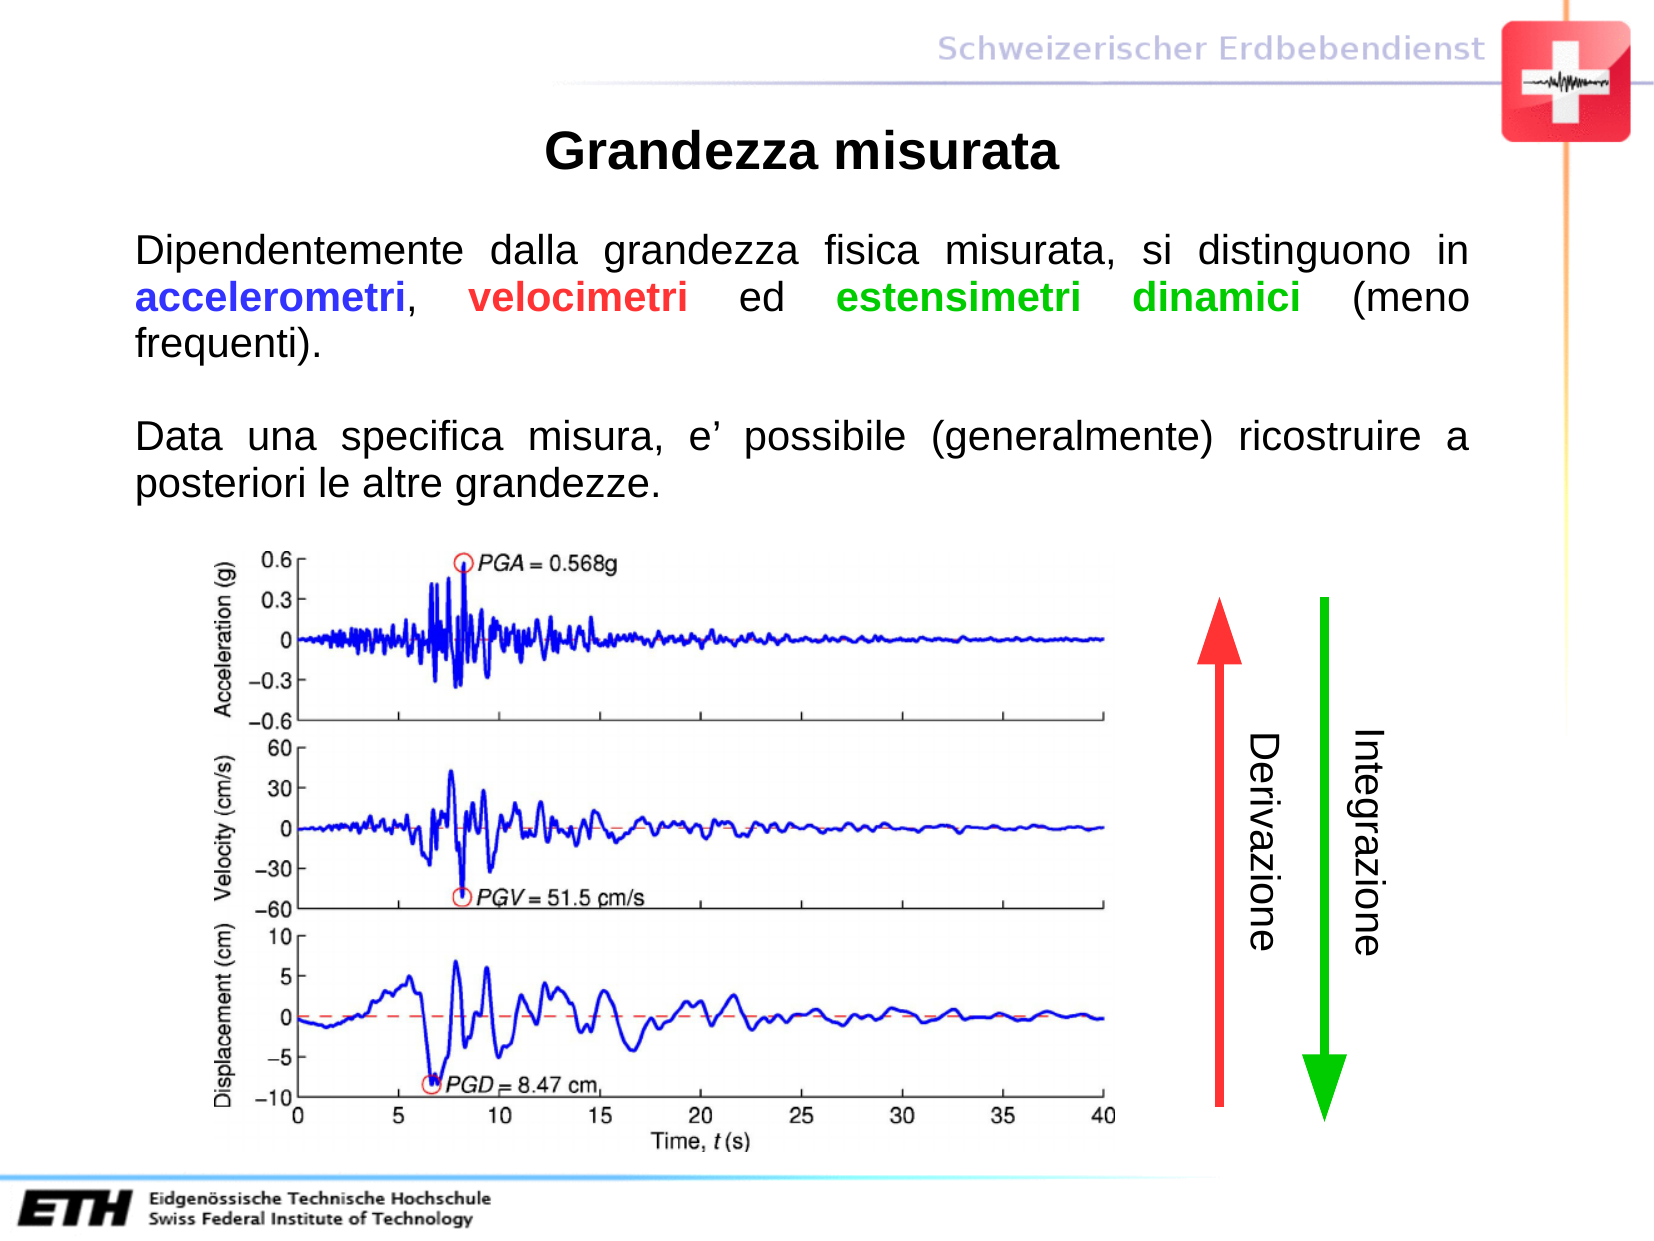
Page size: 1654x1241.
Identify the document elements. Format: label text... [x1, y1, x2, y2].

picture [0, 0, 1654, 1241]
text_box Grandezza misurata Dipendentemente dalla grandezza fisica misurata, si distinguono in accelerometri, velocimetri ed estensimetri dinamici (meno frequenti). Data una specifica misura, e’ possibile (generalmente) ricostruire a posteriori le altre grandezze. [120, 112, 1486, 514]
text_box Integrazione [1339, 713, 1402, 987]
text_box Derivazione [1234, 716, 1297, 972]
